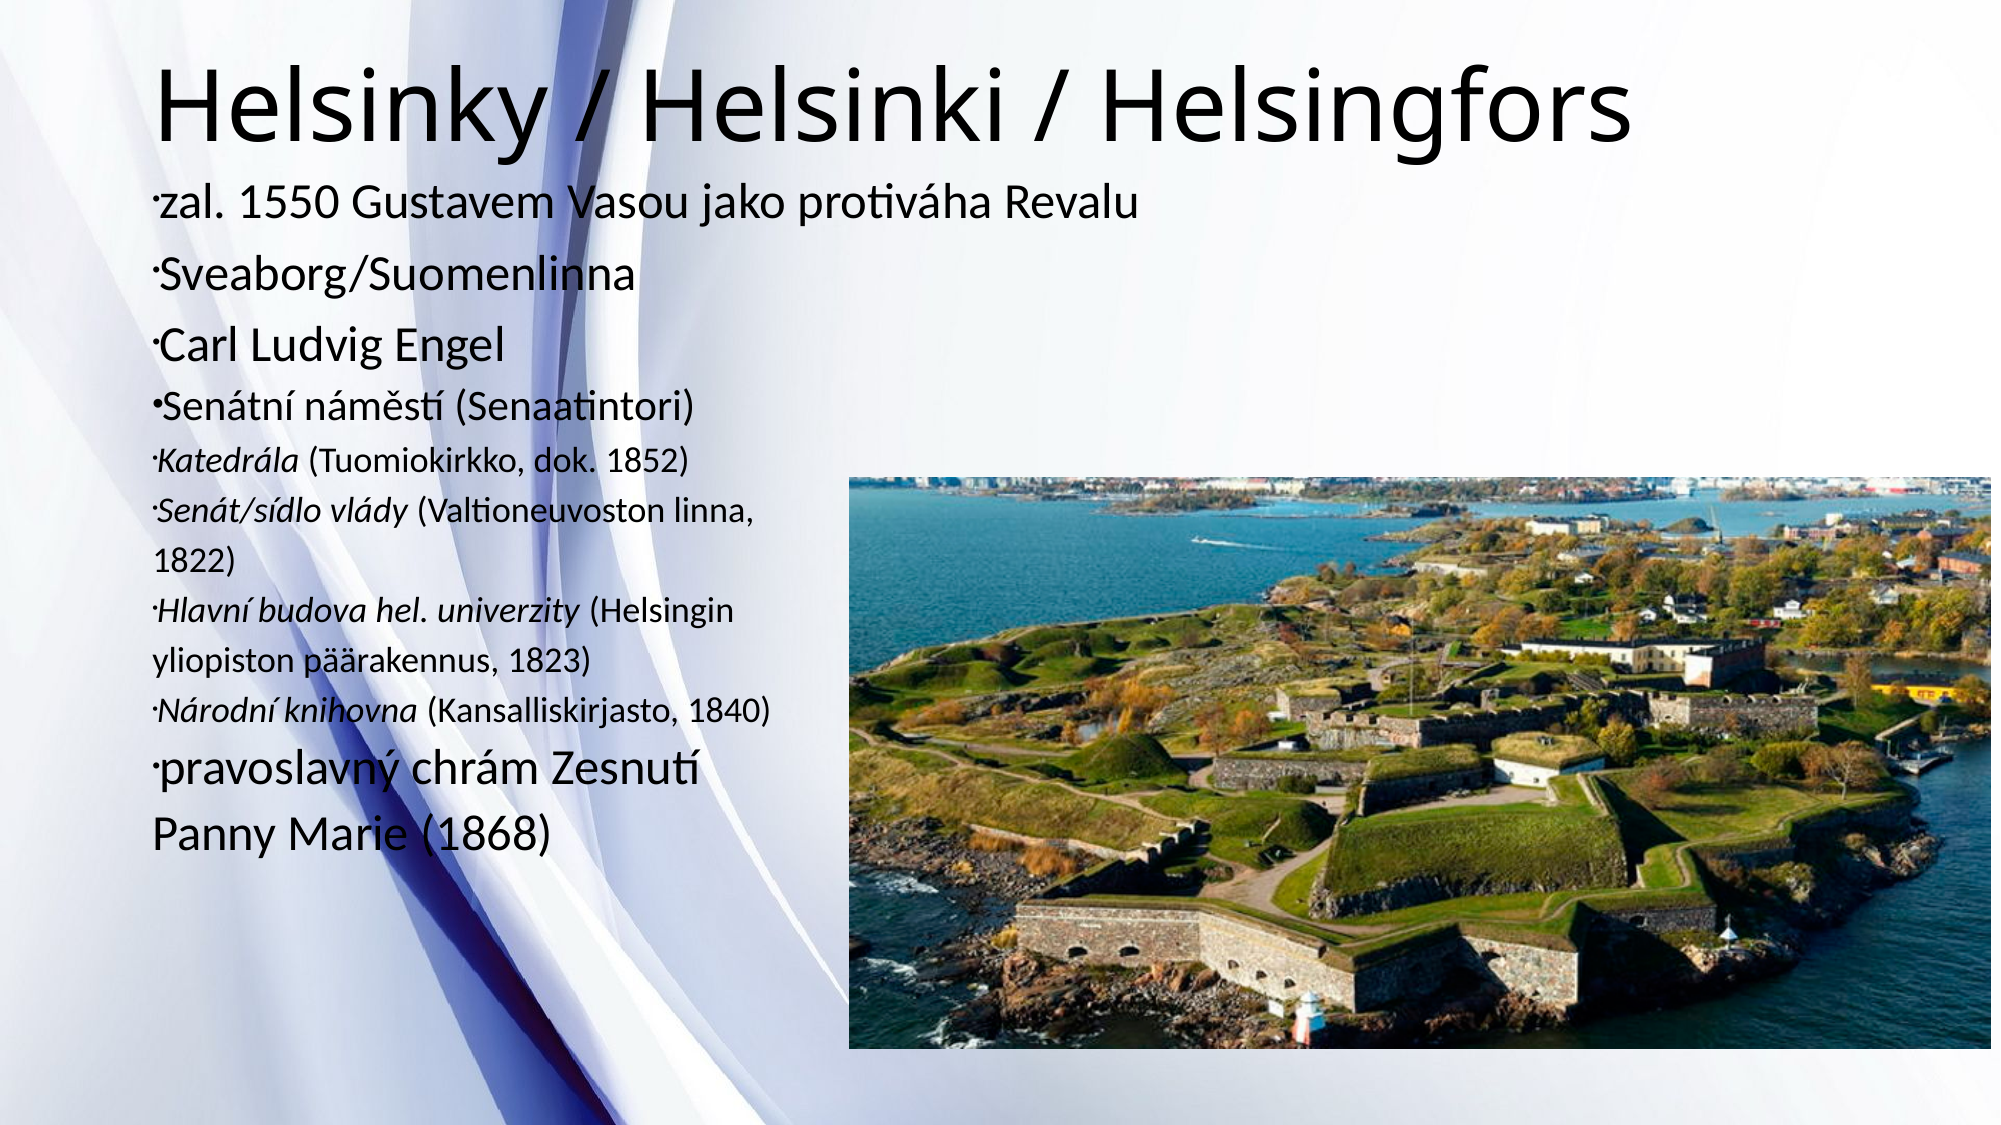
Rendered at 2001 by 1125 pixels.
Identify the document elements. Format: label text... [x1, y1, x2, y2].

picture [0, 0, 2000, 1125]
list zal. 1550 Gustavem Vasou jako protiváha Revalu Sveaborg/Suomenlinna Carl Ludvig Engel Senátní náměstí (Senaatintori) Katedrála (Tuomiokirkko, dok. 1852) Senát/sídlo vlády (Valtioneuvoston linna, 1822) Hlavní budova hel. univerzity (Helsingin yliopiston päärakennus, 1823) Národní knihovna (Kansalliskirjasto, 1840) pravoslavný chrám Zesnutí Panny Marie (1868) [137, 160, 1863, 875]
title Helsinky / Helsinki / Helsingfors [137, 47, 1863, 160]
